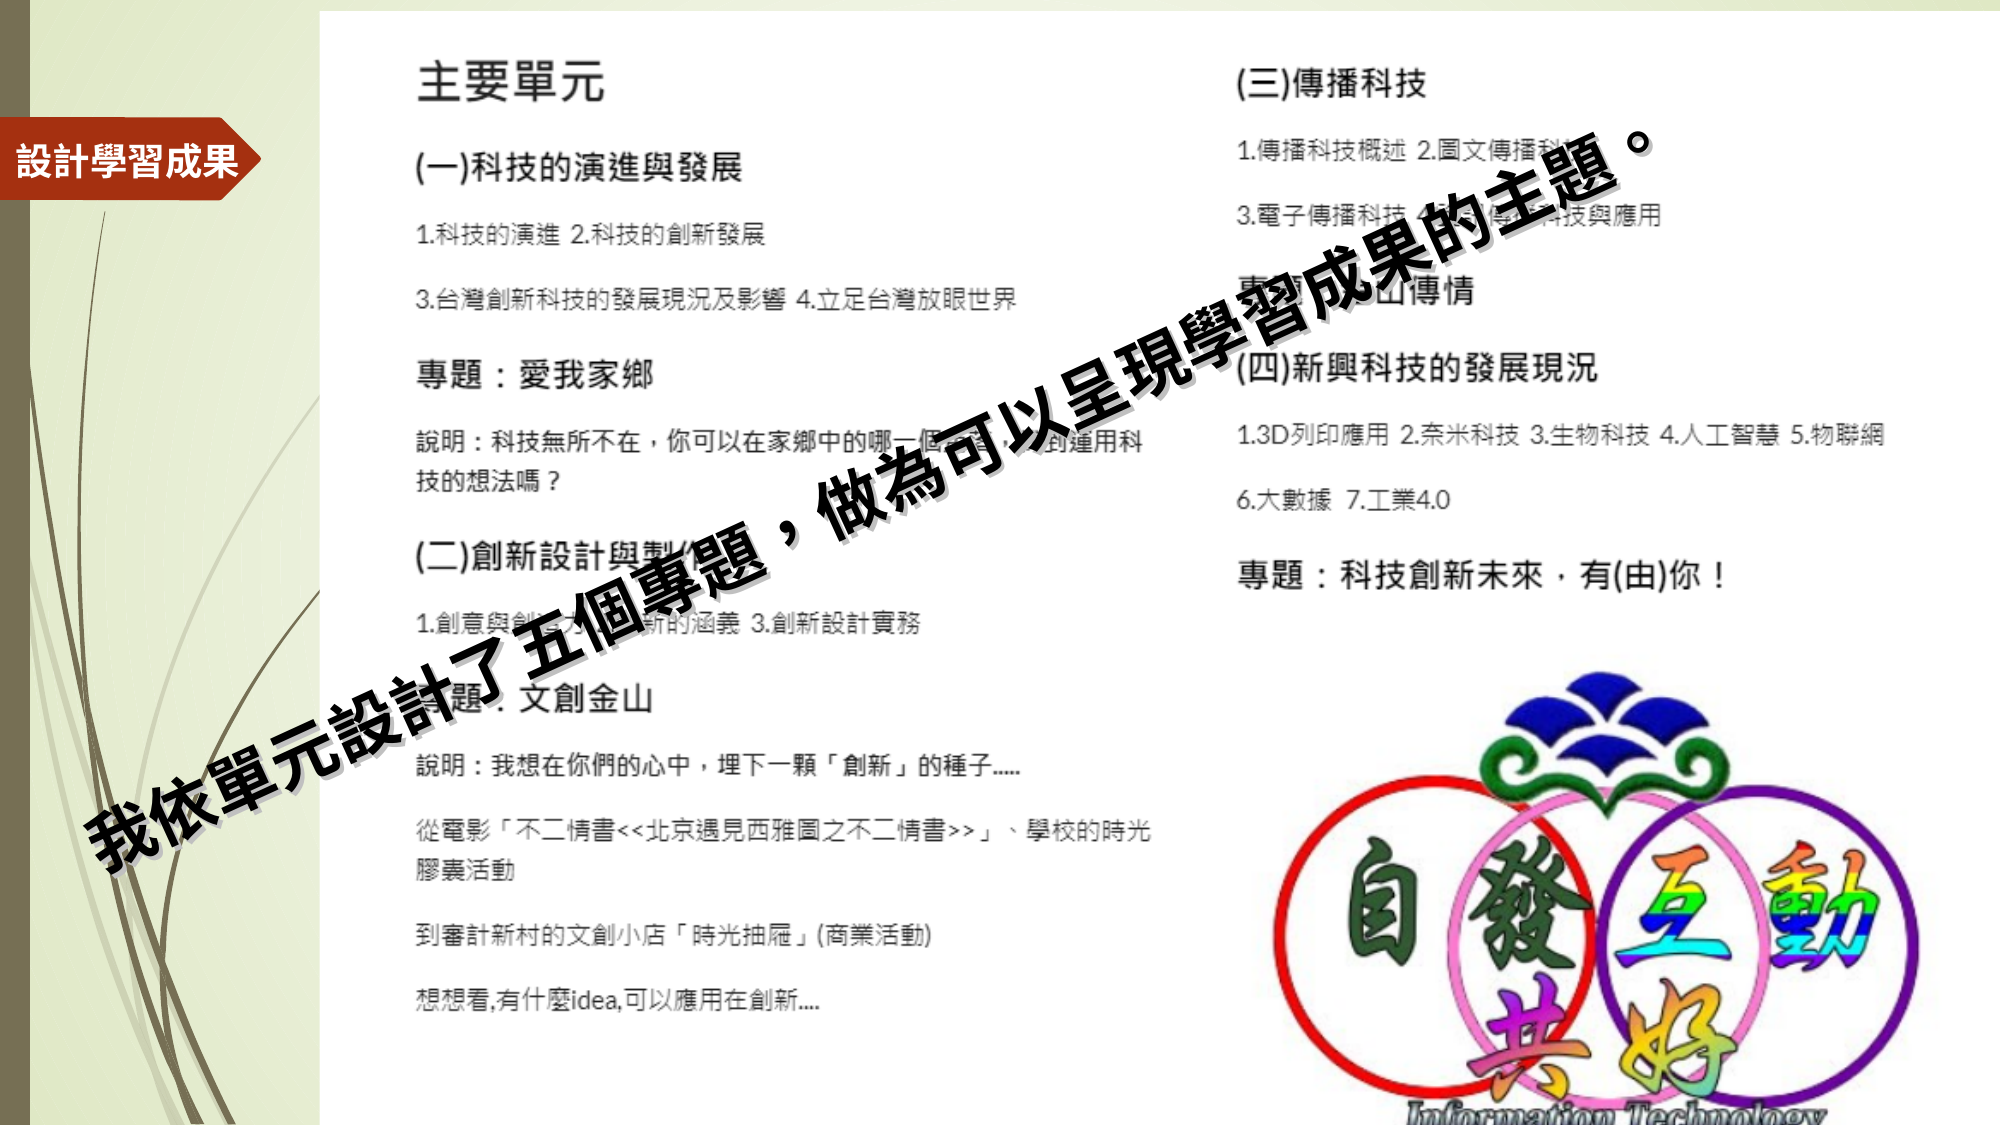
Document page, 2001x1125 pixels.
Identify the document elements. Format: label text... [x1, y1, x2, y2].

text_box 設計學習成果 [0, 130, 258, 192]
picture [319, 11, 2000, 1125]
text_box 我依單元設計了五個專題，做為可以呈現學習成果的主題。 [56, 101, 1646, 900]
